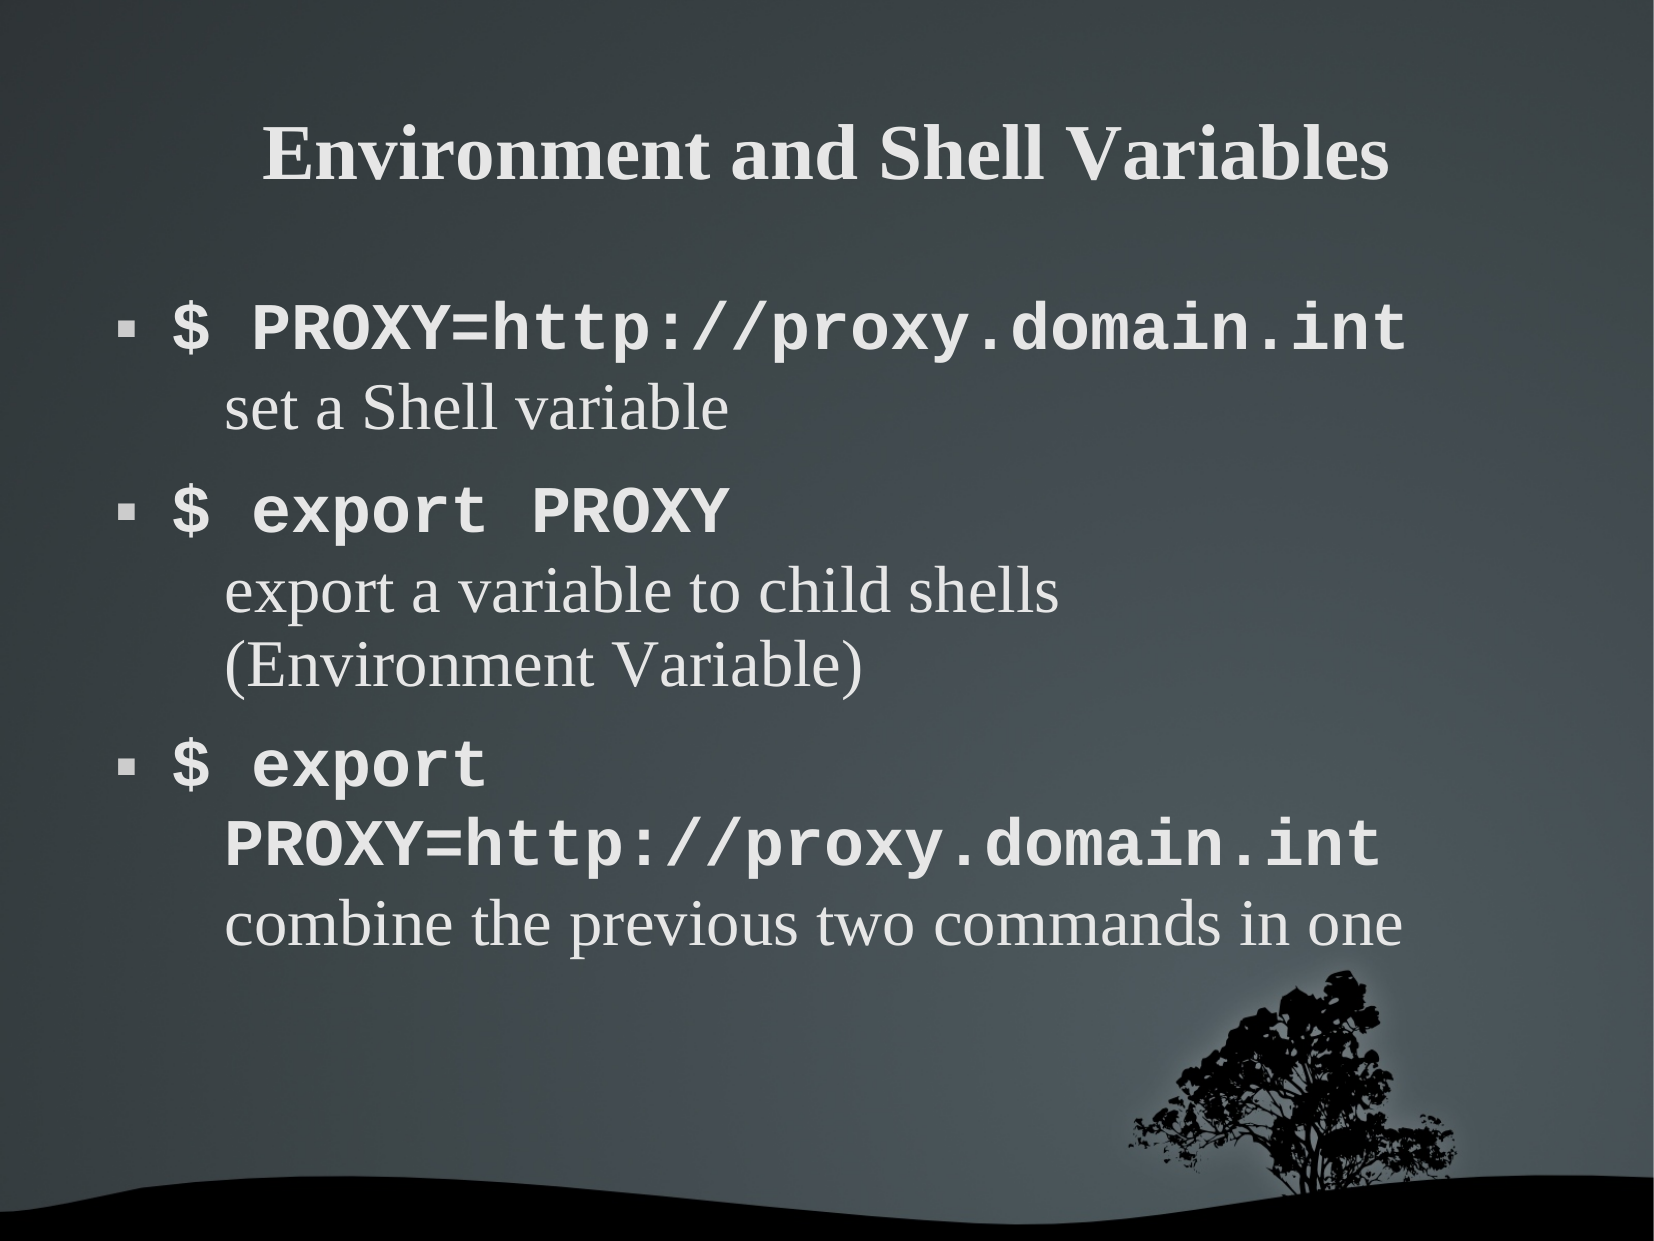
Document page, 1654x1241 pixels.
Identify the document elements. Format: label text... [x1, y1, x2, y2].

list $ PROXY=http://proxy.domain.int set a Shell variable $ export PROXY export a variable to child shells (Environment Variable) $ export PROXY=http://proxy.domain.int combine the previous two commands in one [82, 290, 1571, 1109]
title Environment and Shell Variables [82, 0, 1571, 290]
picture [0, 0, 1654, 1241]
